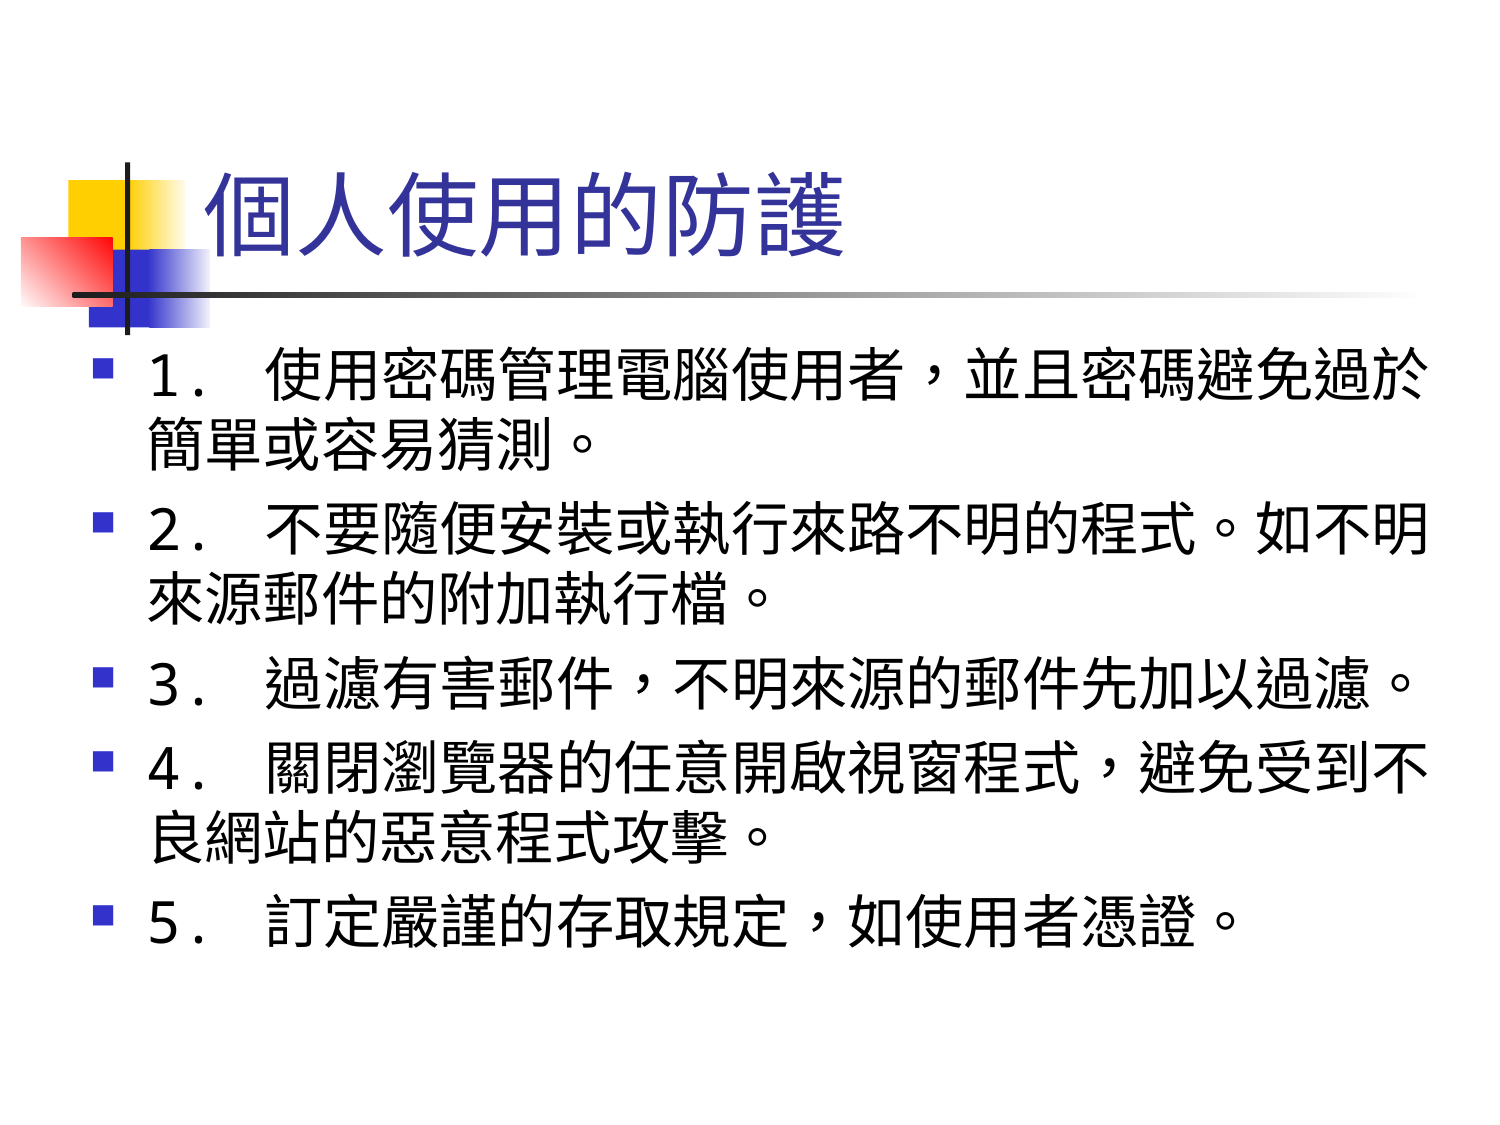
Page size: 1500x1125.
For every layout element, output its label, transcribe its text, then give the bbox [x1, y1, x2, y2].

list 1. 使用密碼管理電腦使用者，並且密碼避免過於簡單或容易猜測。 2. 不要隨便安裝或執行來路不明的程式。如不明來源郵件的附加執行檔。 3. 過濾有害郵件，不明來源的郵件先加以過濾。 4. 關閉瀏覽器的任意開啟視窗程式，避免受到不良網站的惡意程式攻擊。 5. 訂定嚴謹的存取規定，如使用者憑證。 [74, 330, 1469, 1038]
title 個人使用的防護 [188, 35, 1468, 276]
